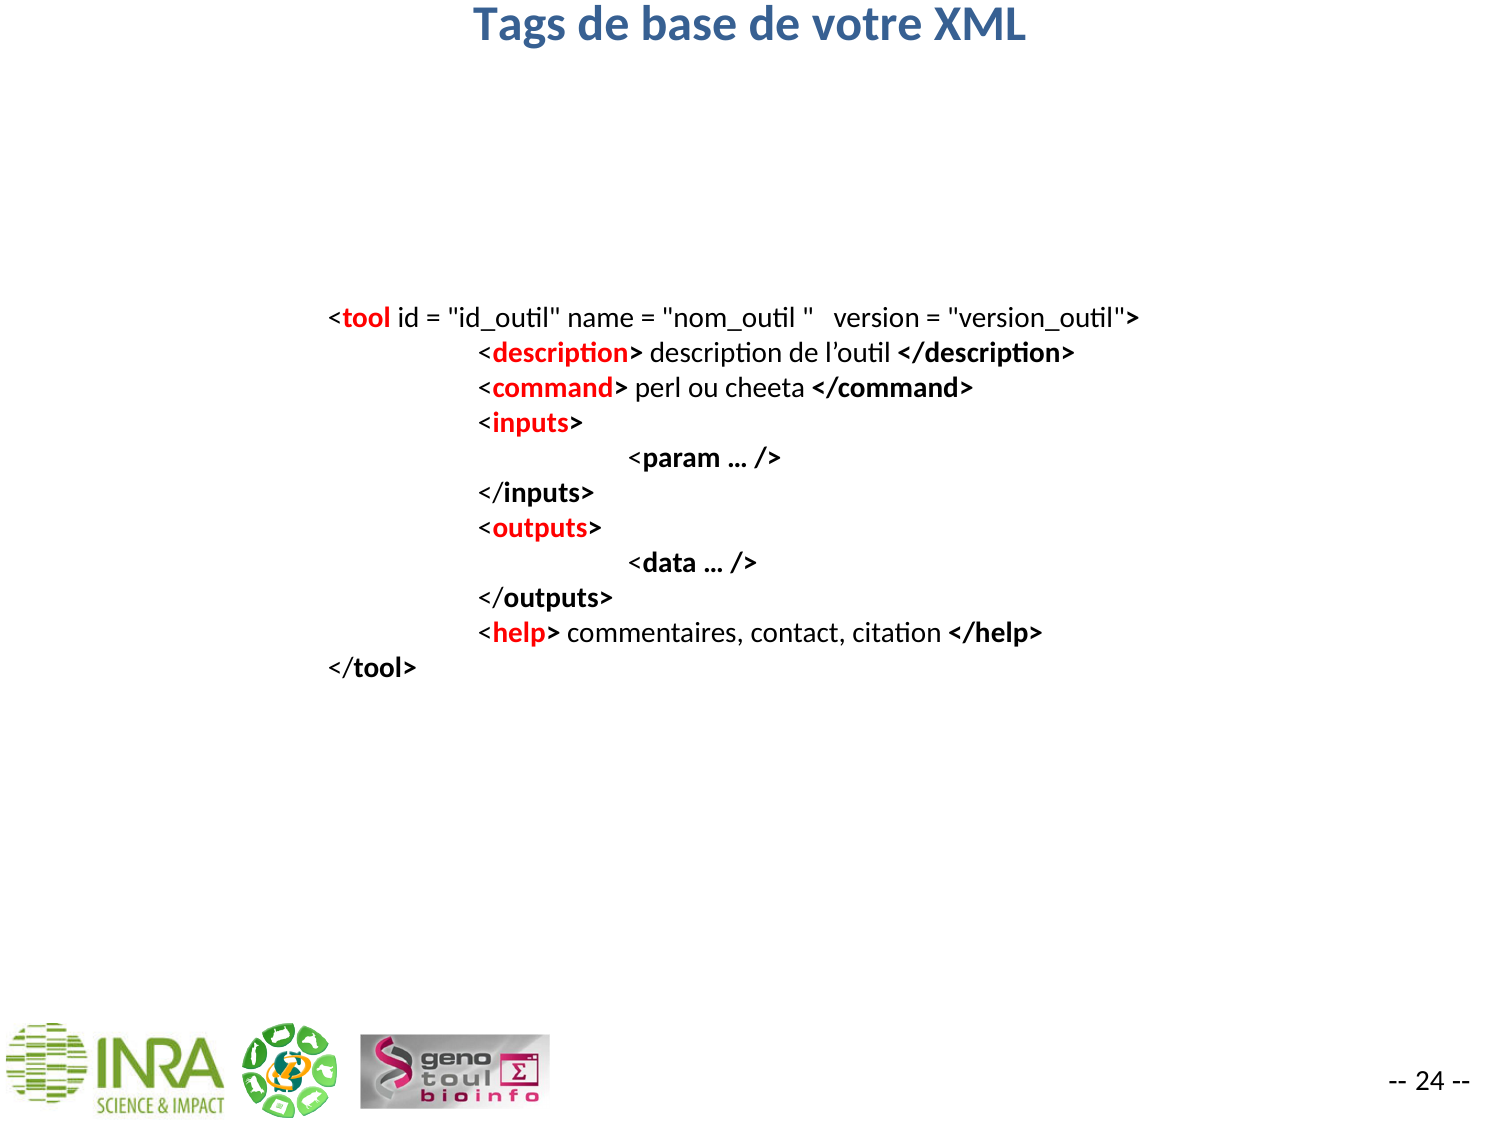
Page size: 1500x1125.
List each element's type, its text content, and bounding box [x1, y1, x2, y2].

text_box Tags de base de votre XML [0, 0, 1500, 73]
text_box <tool id = "id_outil" name = "nom_outil " version = "version_outil"> <description> description de l’outil </description> <command> perl ou cheeta </command> <inputs> <param … /> </inputs> <outputs> <data … /> </outputs> <help> commentaires, contact, citation </help> </tool> [313, 291, 1199, 690]
